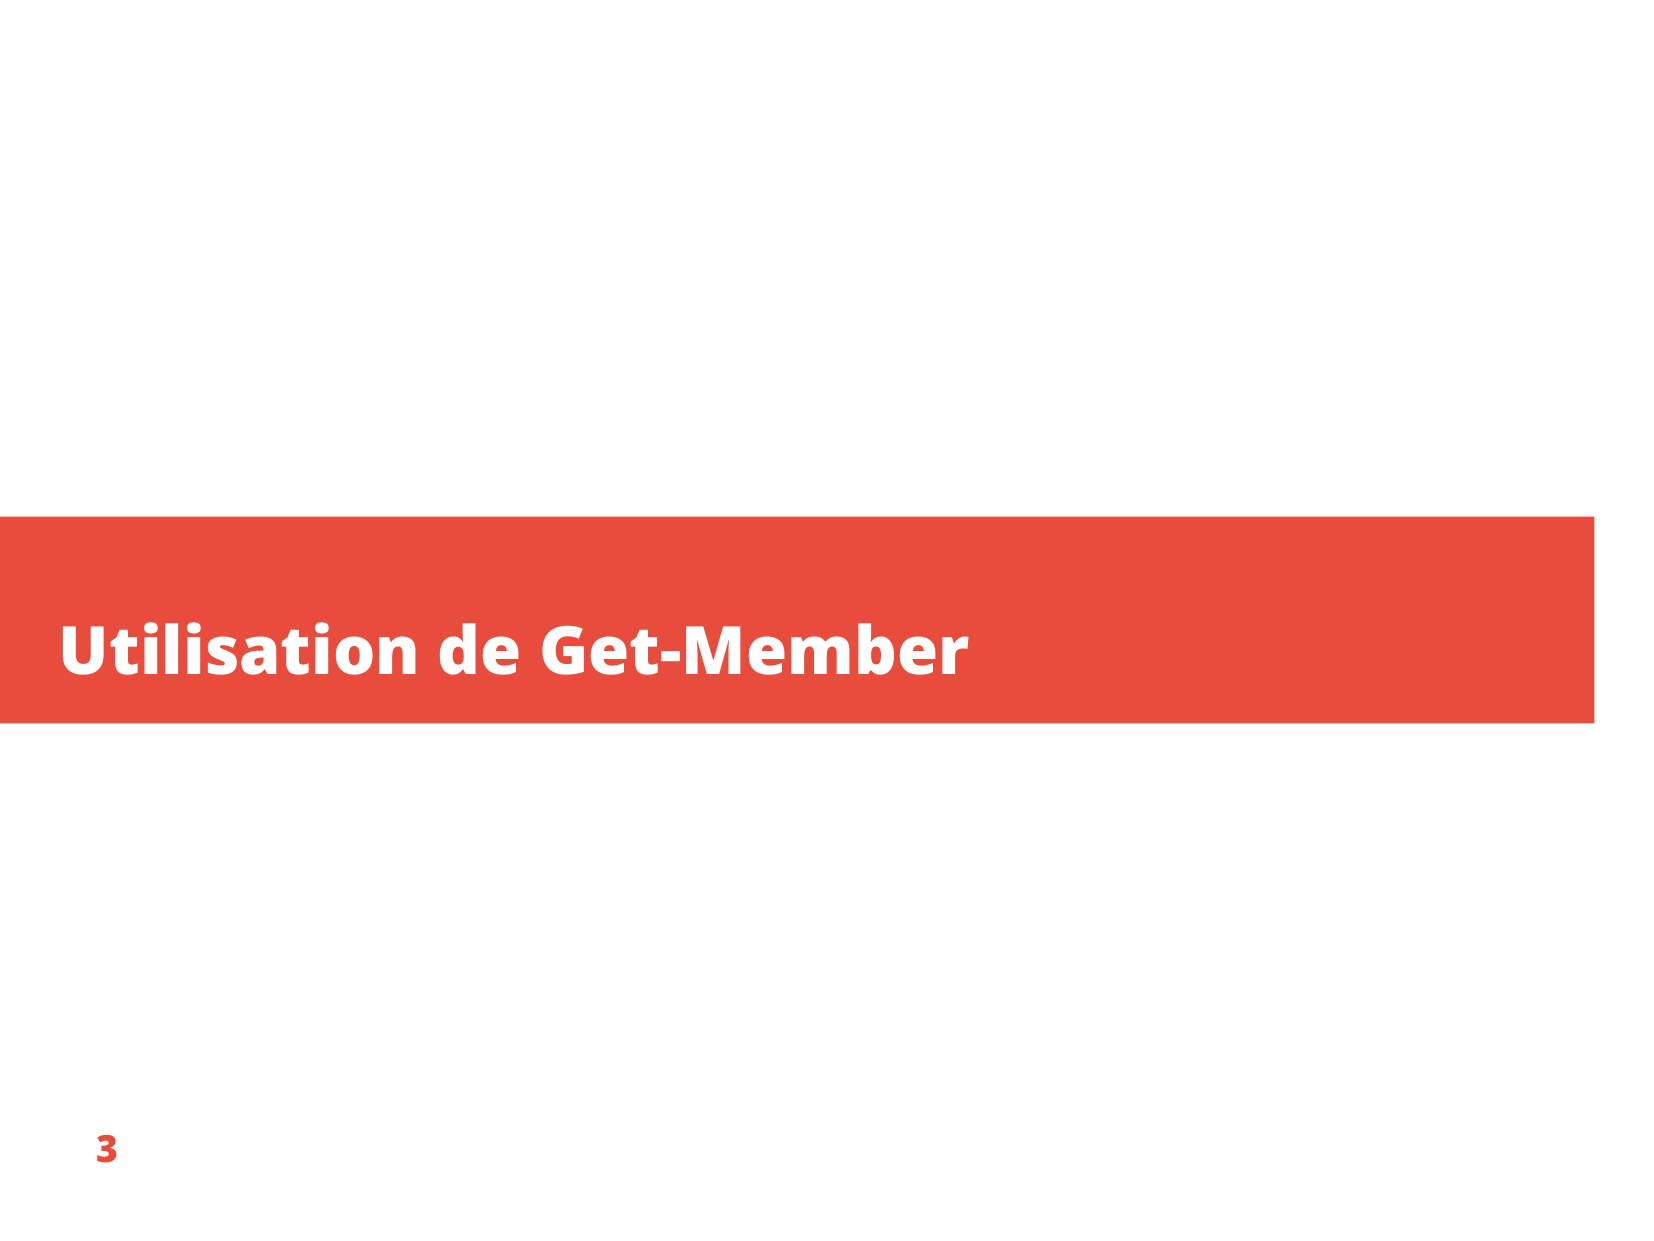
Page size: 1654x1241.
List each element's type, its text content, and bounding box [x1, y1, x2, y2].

title Utilisation de Get-Member [59, 546, 1595, 694]
